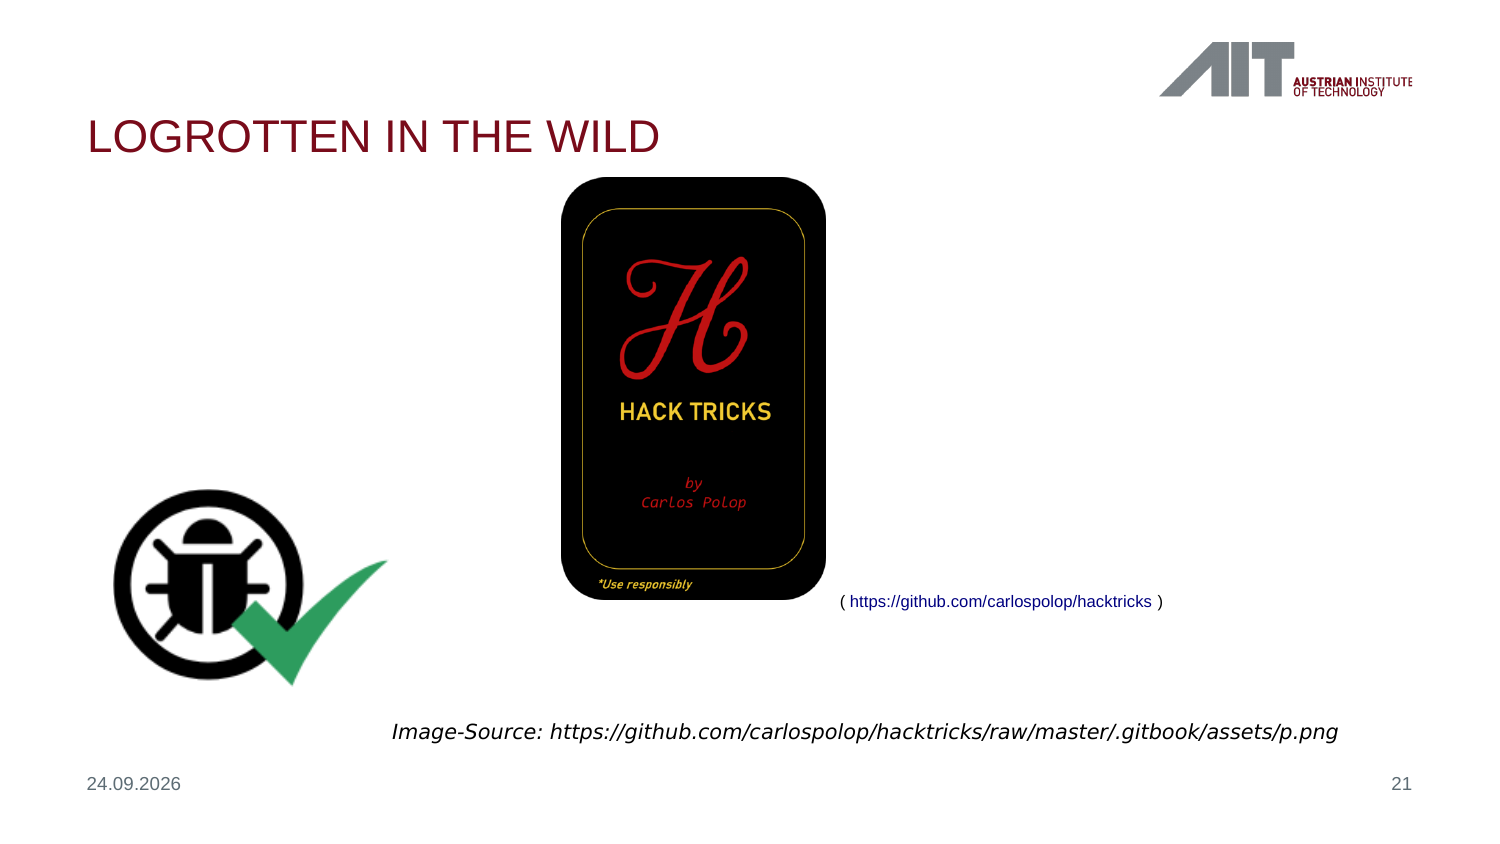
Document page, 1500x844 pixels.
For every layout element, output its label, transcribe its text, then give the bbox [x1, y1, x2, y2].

text_box ( https://github.com/carlospolop/hacktricks ) [825, 585, 1426, 638]
picture [113, 489, 389, 687]
text_box Image-Source: https://github.com/carlospolop/hacktricks/raw/master/.gitbook/assets/p.png [300, 712, 1463, 776]
slide_number 18.11.2022 [86, 771, 400, 800]
title Logrotten in the wild [86, 43, 1117, 162]
picture [561, 177, 826, 601]
slide_number <number> [1113, 776, 1413, 800]
